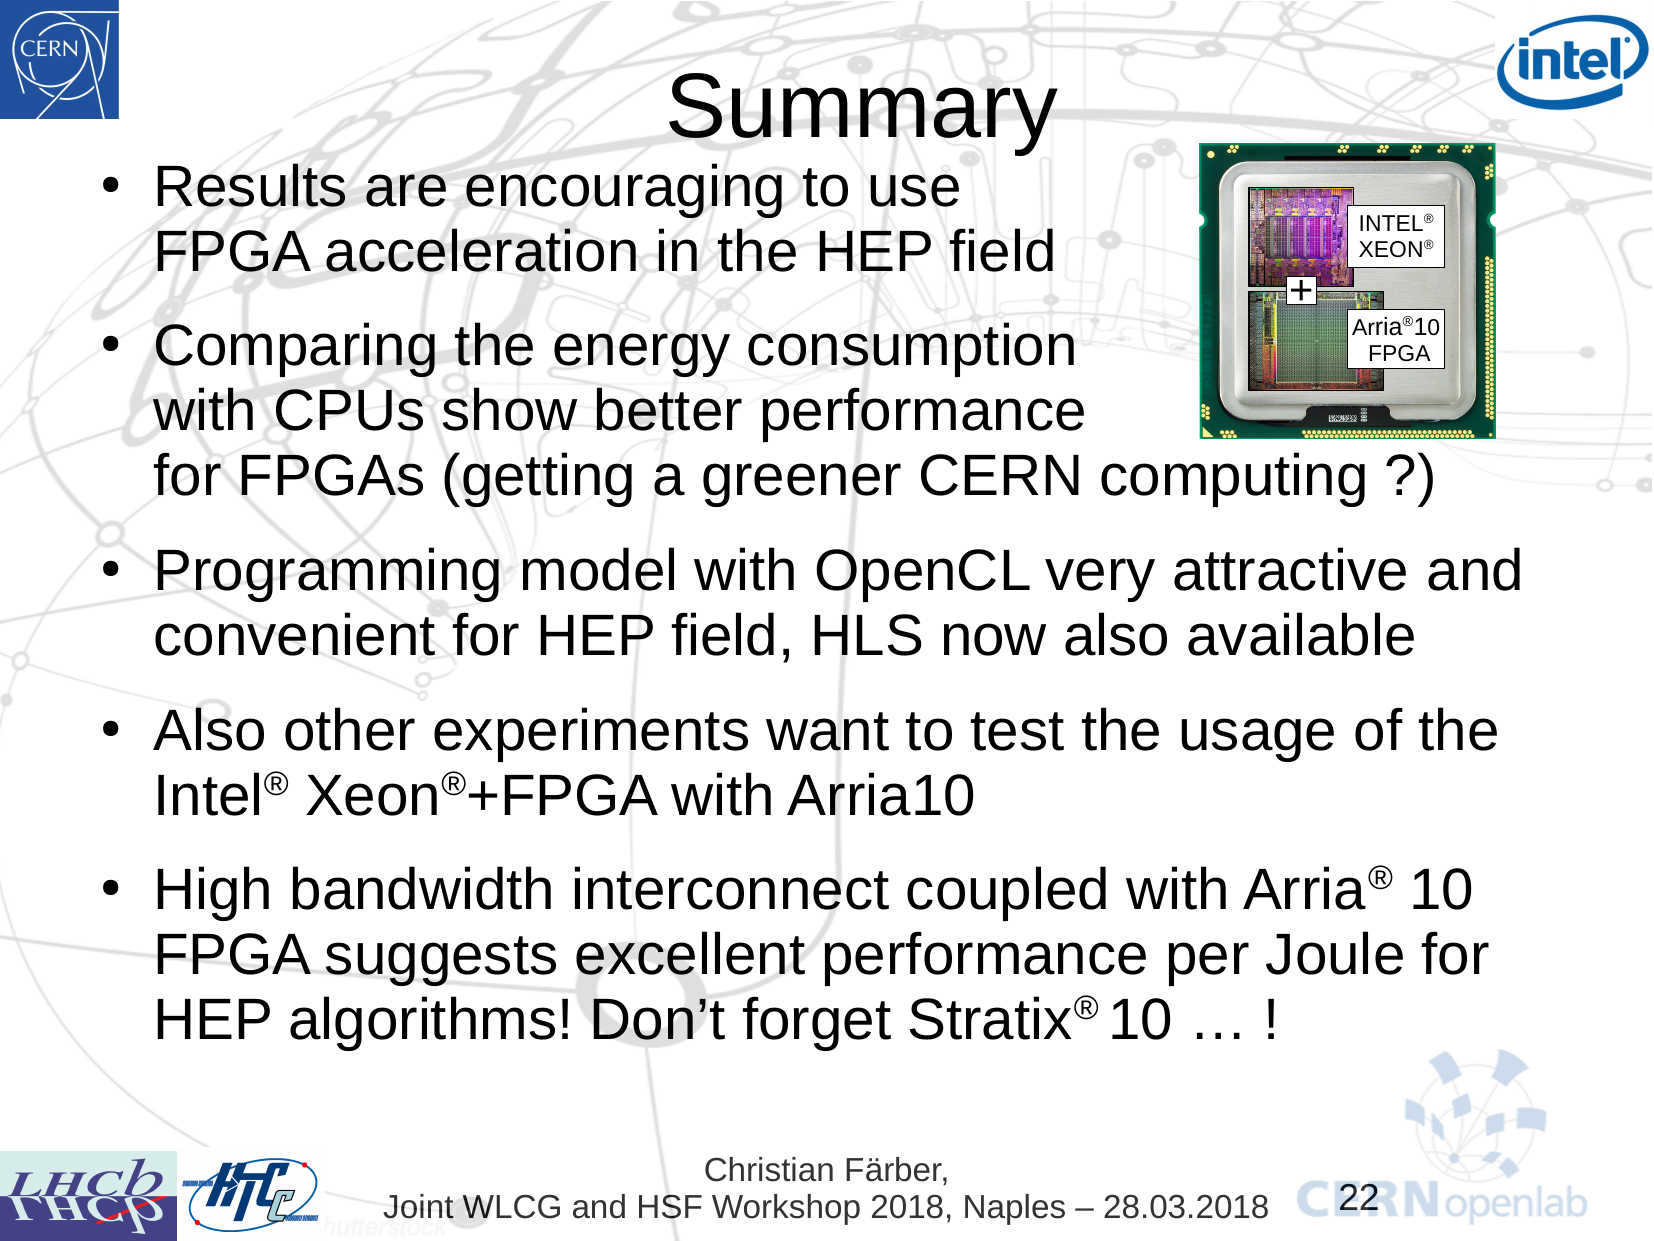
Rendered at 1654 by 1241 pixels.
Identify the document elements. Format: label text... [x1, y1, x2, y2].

picture [1199, 143, 1496, 439]
picture [1495, 0, 1654, 119]
text_box INTEL® XEON® [1347, 205, 1445, 268]
list Results are encouraging to use FPGA acceleration in the HEP field Comparing the energy consumption with CPUs show better performance for FPGAs (getting a greener CERN computing ?) Programming model with OpenCL very attractive and convenient for HEP field, HLS now also available Also other experiments want to test the usage of the Intel® Xeon®+FPGA with Arria10 High bandwidth interconnect coupled with Arria® 10 FPGA suggests excellent performance per Joule for HEP algorithms! Don’t forget Stratix® 10 … ! [82, 153, 1595, 1241]
title Summary [82, 2, 1571, 153]
picture [0, 1151, 82, 1241]
text_box Arria®10 FPGA [1347, 309, 1445, 369]
picture [0, 0, 119, 119]
text_box + [1286, 276, 1317, 305]
